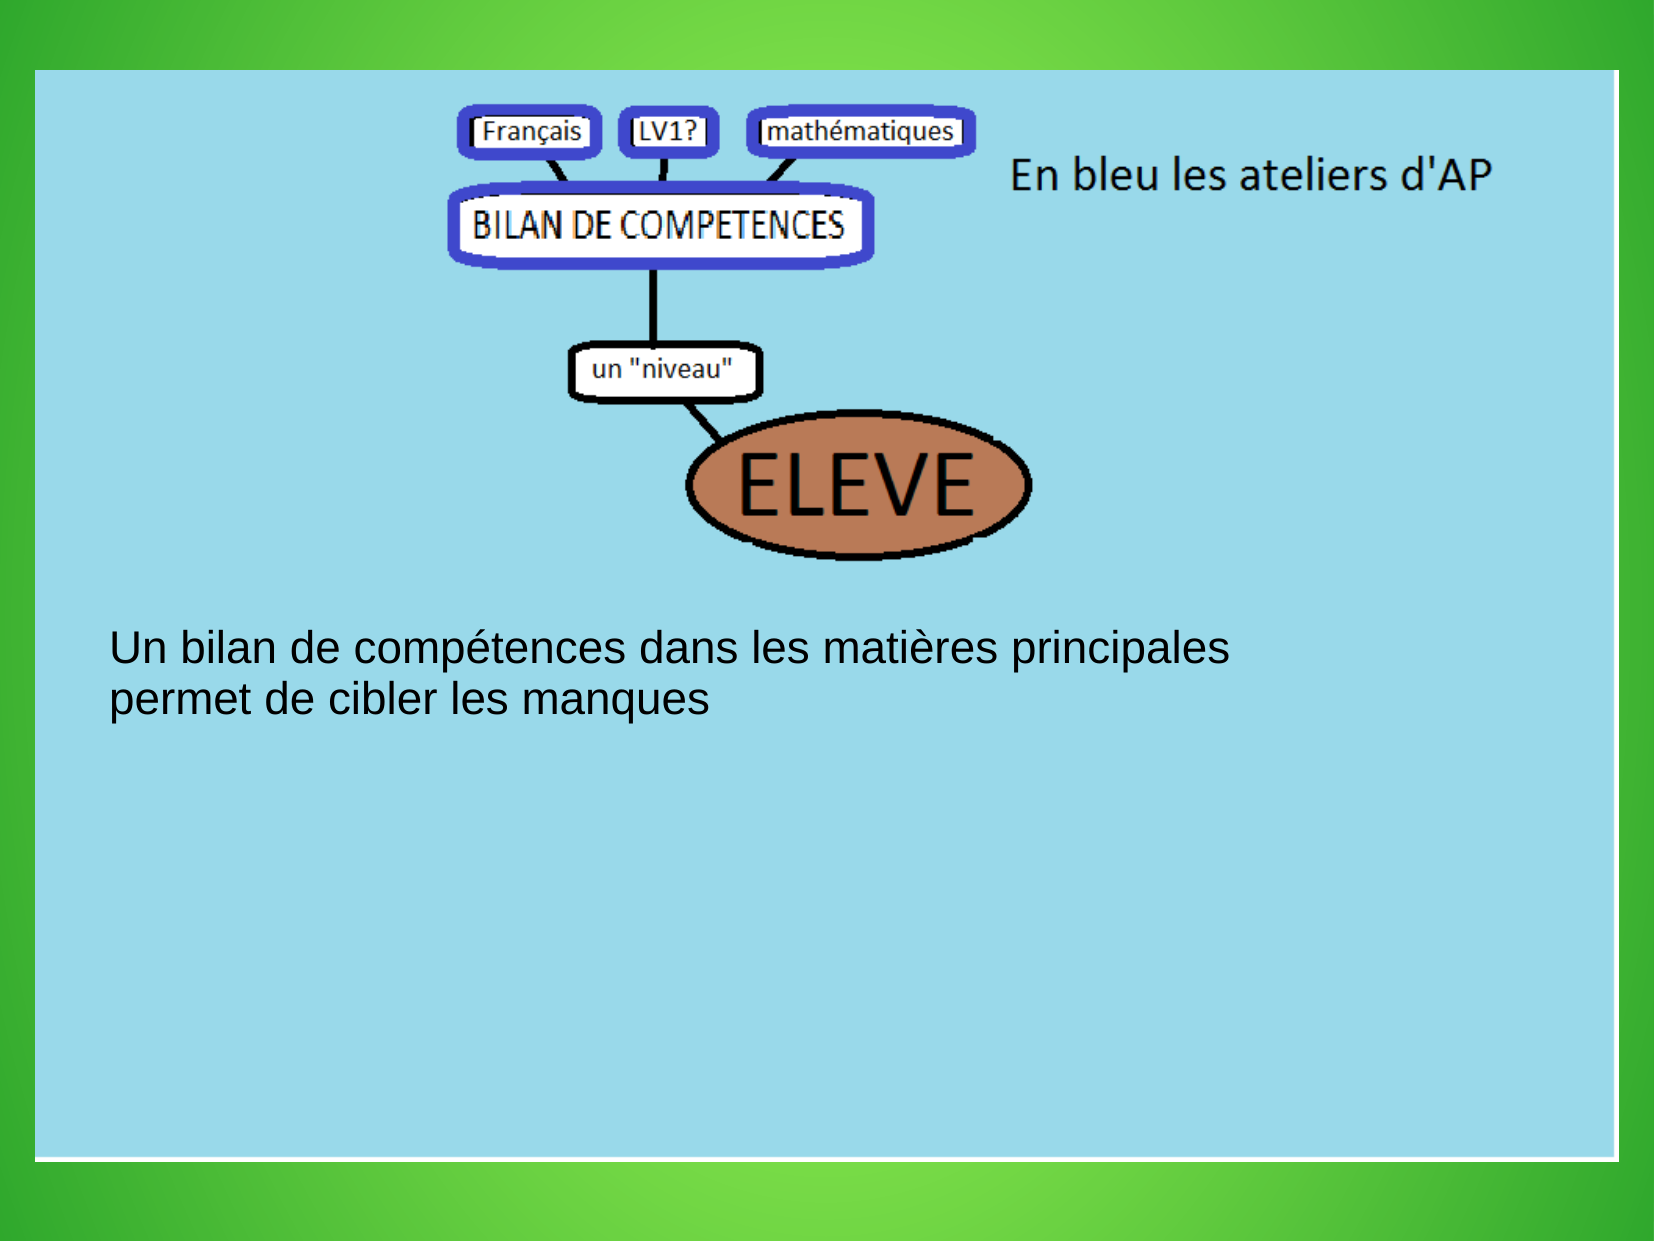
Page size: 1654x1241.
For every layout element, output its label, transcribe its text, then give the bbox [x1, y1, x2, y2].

picture [35, 70, 1619, 1162]
text_box Un bilan de compétences dans les matières principales permet de cibler les manques [94, 614, 1323, 732]
